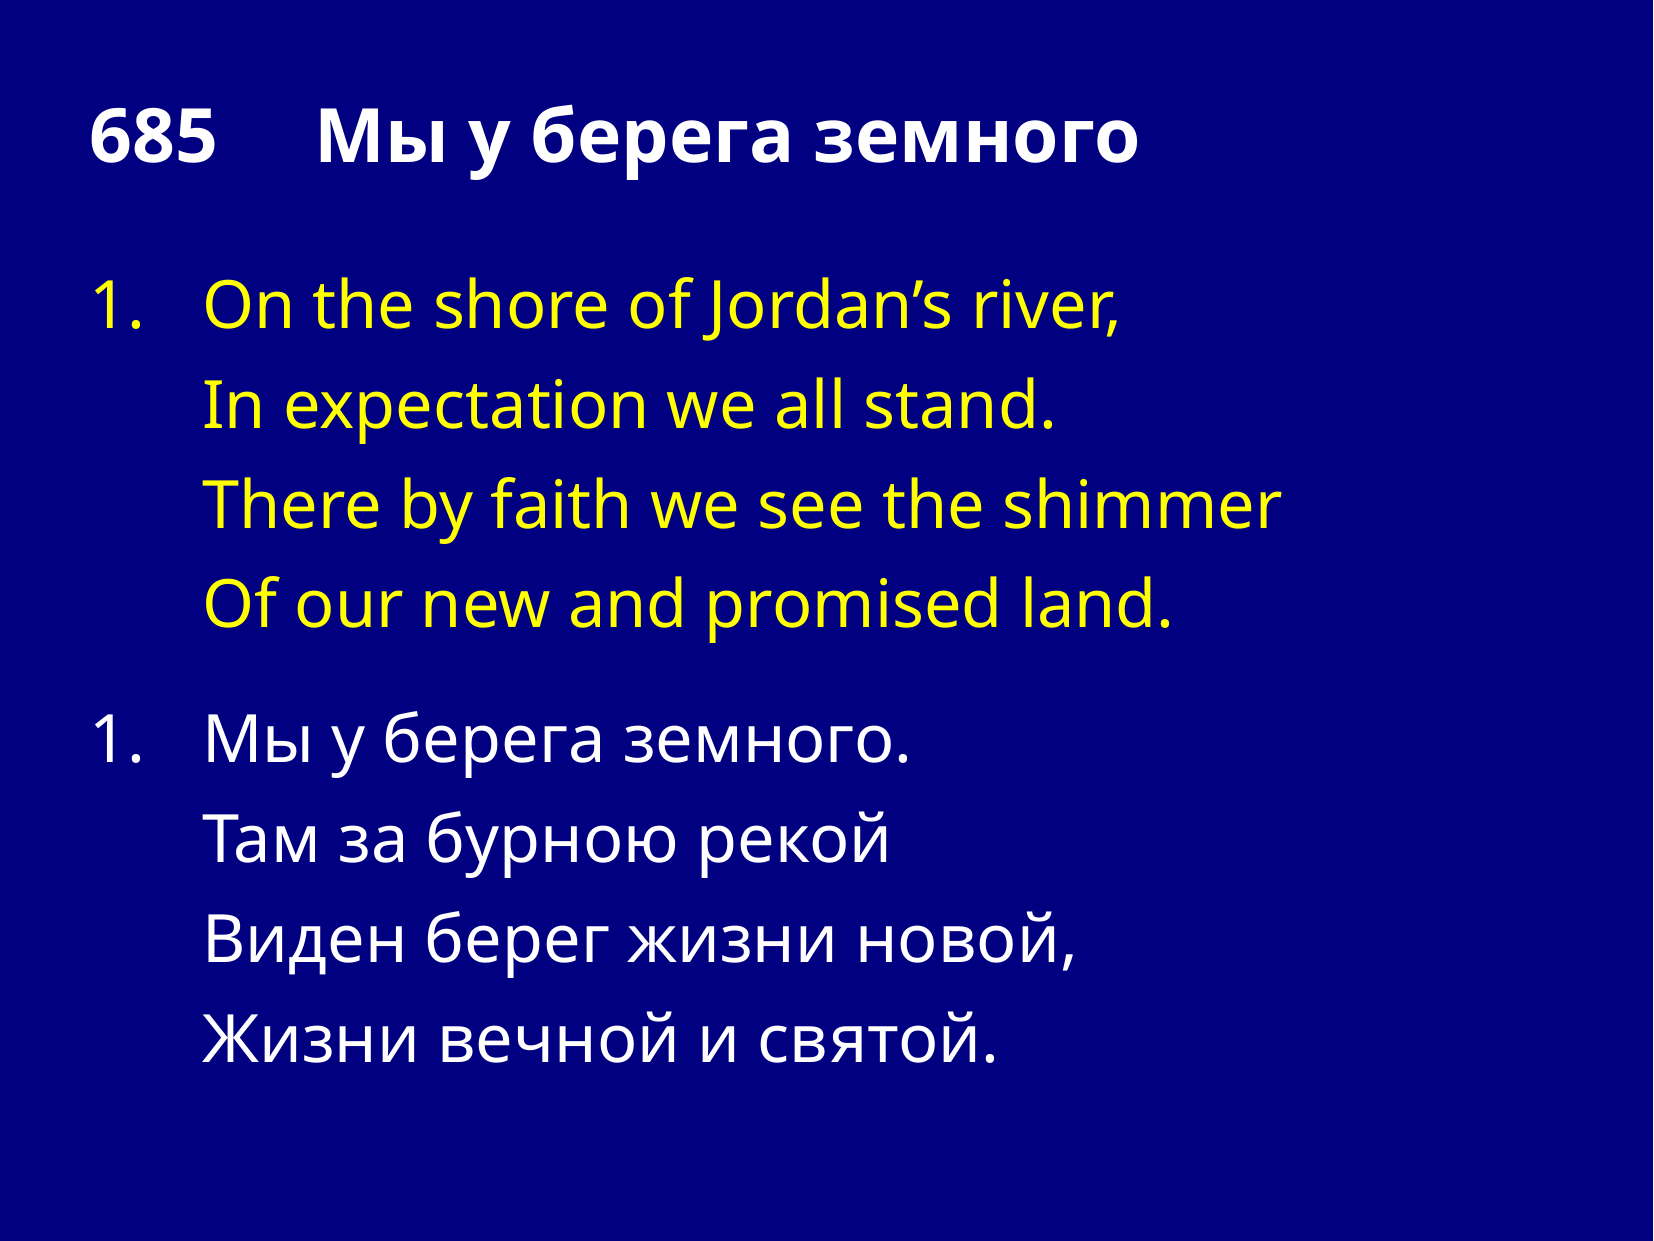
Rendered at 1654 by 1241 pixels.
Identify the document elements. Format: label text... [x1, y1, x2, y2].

text_box 1. On the shore of Jordan’s river, In expectation we all stand. There by faith we see the shimmer Of our new and promised land. [75, 188, 1576, 638]
text_box 1. Мы у берега земного. Там за бурною рекой Виден берег жизни новой, Жизни вечной и святой. [75, 675, 1576, 1163]
text_box 685 Мы у берега земного [75, 75, 1576, 188]
